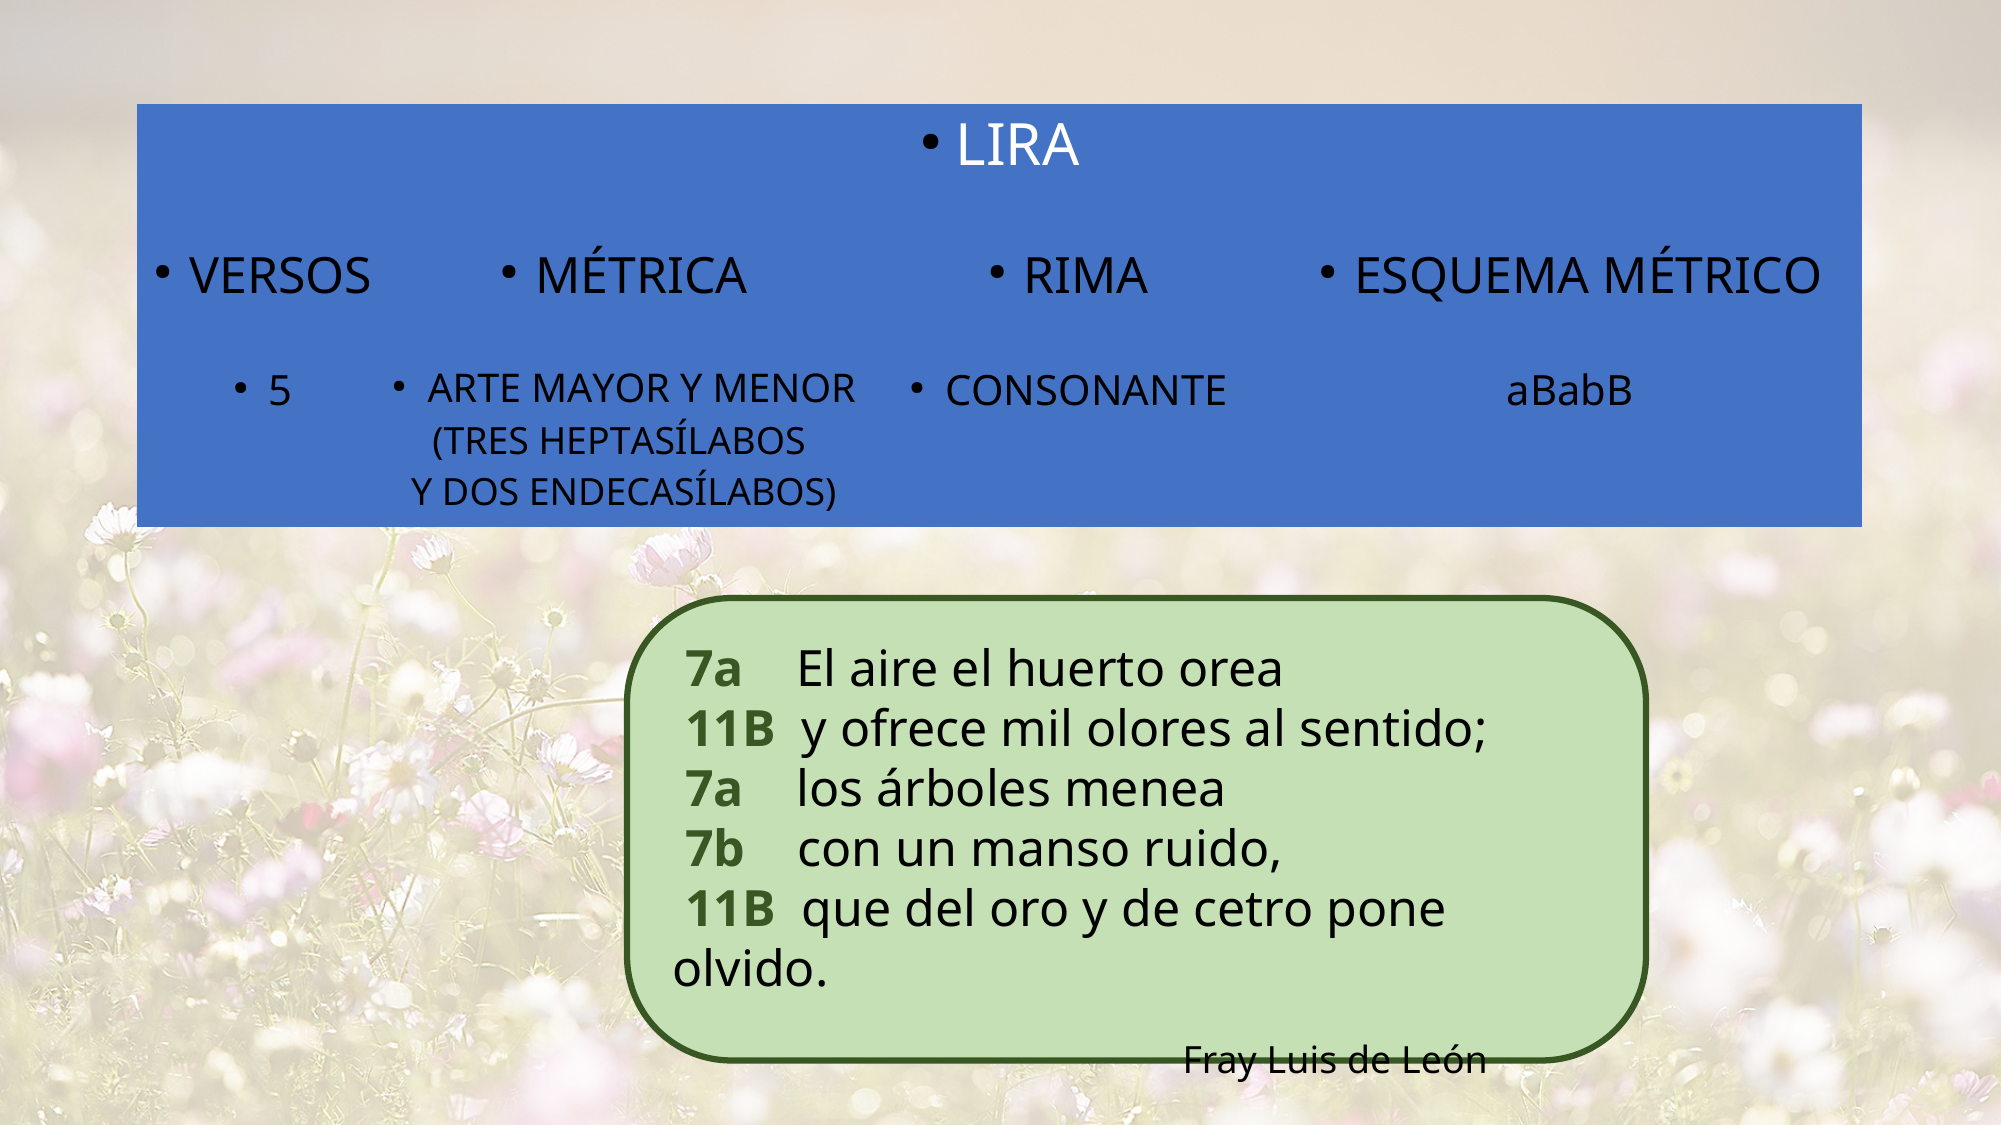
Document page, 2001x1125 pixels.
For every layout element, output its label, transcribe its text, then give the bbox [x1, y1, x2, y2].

table_cell ESQUEMA MÉTRICO [1278, 240, 1862, 361]
table_cell 5 [137, 361, 389, 527]
text_box 7a El aire el huerto orea 11B y ofrece mil olores al sentido; 7a los árboles menea 7b con un manso ruido, 11B que del oro y de cetro pone olvido. Fray Luis de León [627, 598, 1646, 1061]
table_cell RIMA [859, 240, 1278, 361]
table_cell ARTE MAYOR Y MENOR (TRES HEPTASÍLABOS Y DOS ENDECASÍLABOS) [389, 361, 859, 527]
table_cell aBabB [1278, 361, 1862, 527]
picture [0, 0, 2000, 1125]
table_cell VERSOS [137, 240, 389, 361]
table_cell CONSONANTE [859, 361, 1278, 527]
table_header LIRA [137, 104, 1862, 240]
table_cell MÉTRICA [389, 240, 859, 361]
